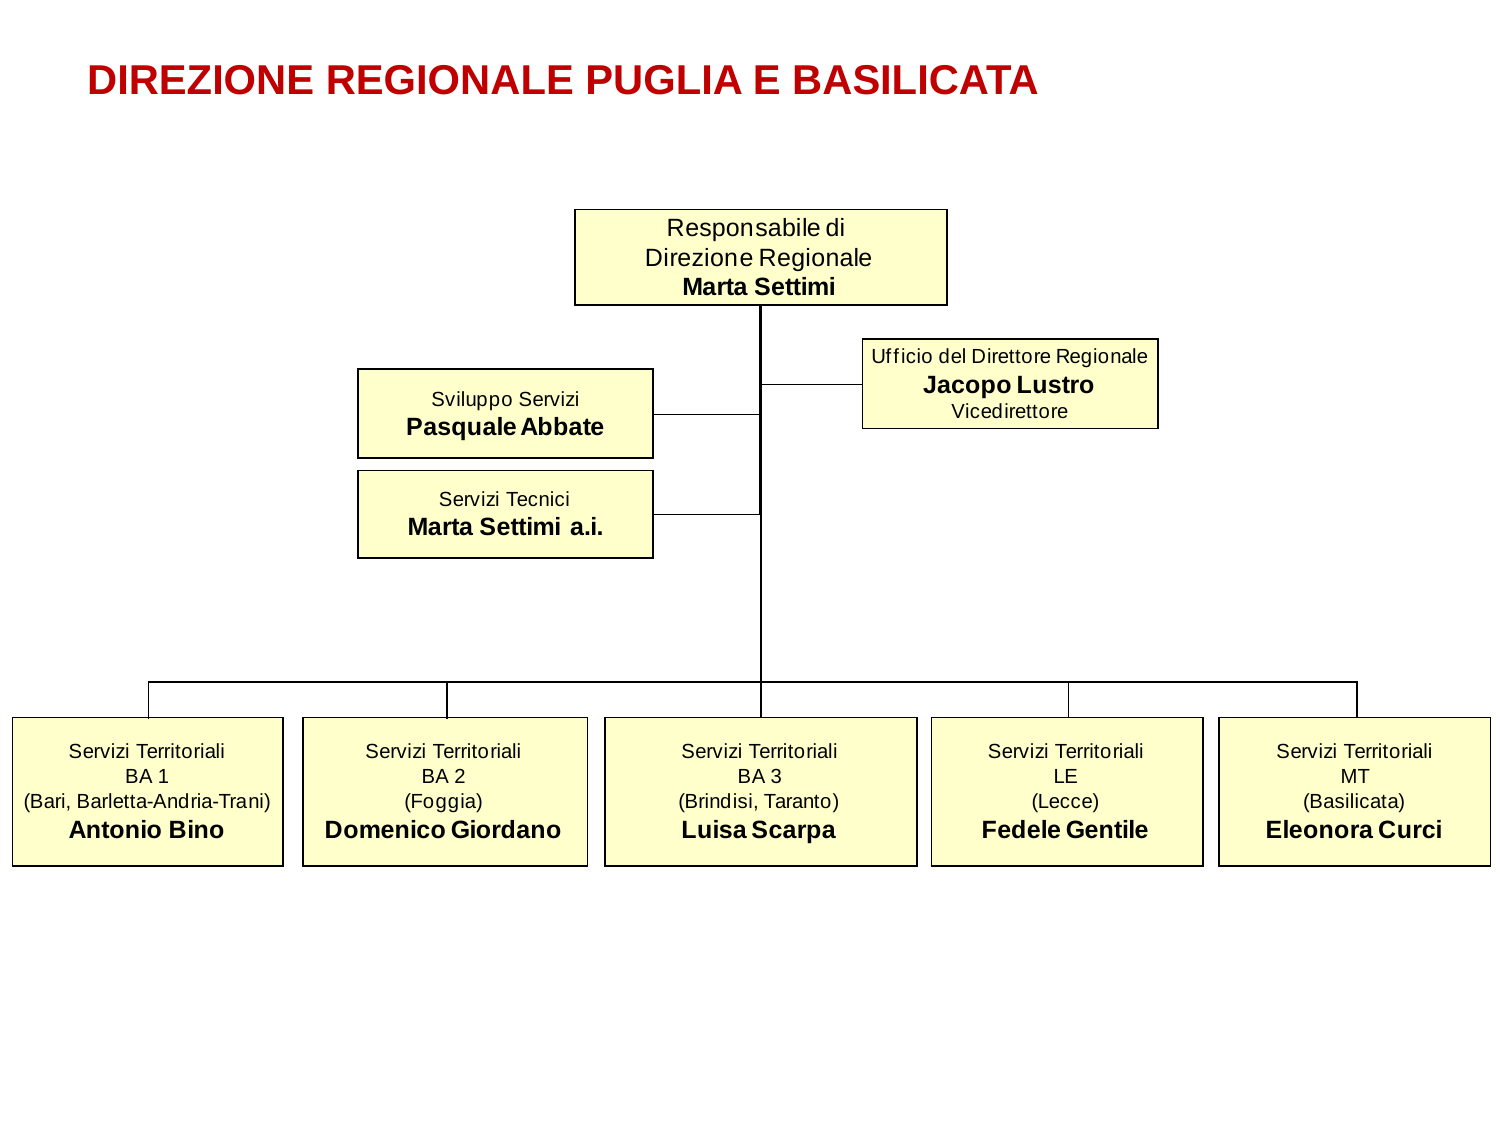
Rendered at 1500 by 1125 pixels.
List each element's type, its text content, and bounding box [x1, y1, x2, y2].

picture [8, 204, 1492, 867]
title DIREZIONE REGIONALE PUGLIA E BASILICATA [72, 45, 1462, 128]
